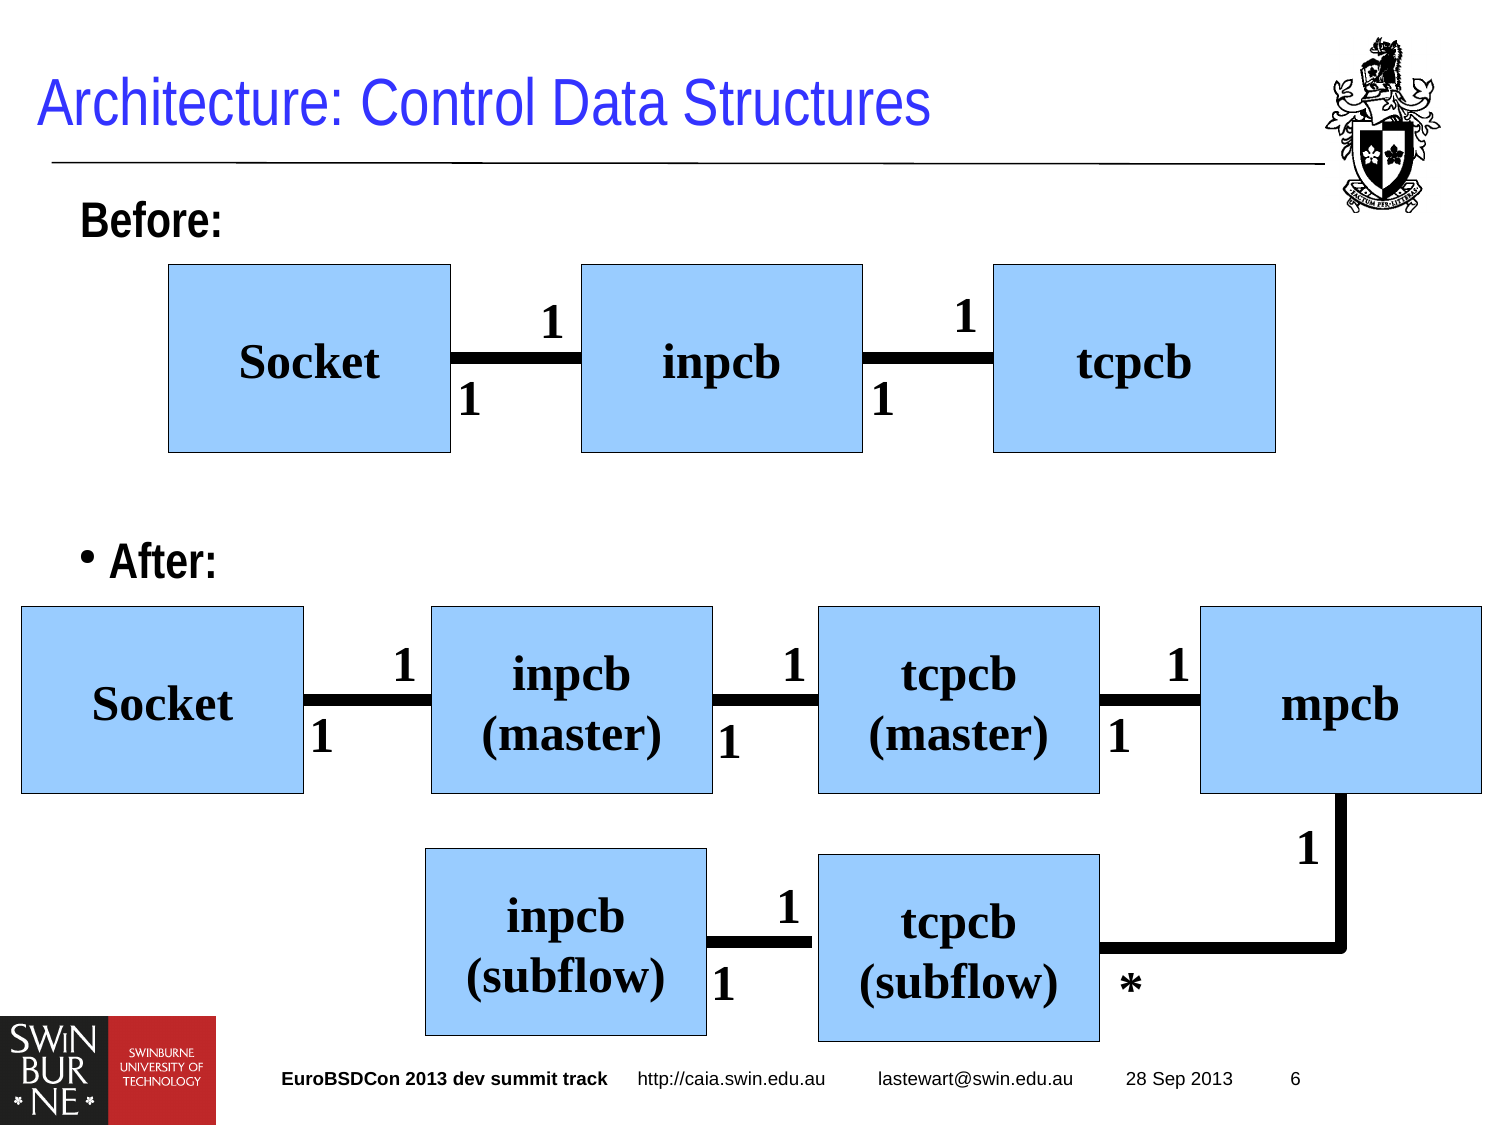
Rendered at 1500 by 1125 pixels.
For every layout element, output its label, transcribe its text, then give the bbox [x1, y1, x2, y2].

text_box inpcb (subflow) [425, 848, 707, 1036]
text_box Socket [168, 264, 451, 453]
text_box 1 [1150, 623, 1206, 699]
text_box mpcb [1200, 606, 1482, 794]
text_box 1 [525, 281, 580, 356]
text_box tcpcb [993, 264, 1276, 453]
text_box inpcb [581, 264, 863, 453]
text_box 1 [938, 275, 994, 351]
text_box 1 [761, 865, 816, 941]
text_box 1 [442, 357, 497, 433]
text_box tcpcb (master) [818, 606, 1100, 794]
text_box 1 [855, 357, 911, 433]
text_box tcpcb (subflow) [818, 854, 1100, 1042]
picture [0, 1016, 216, 1125]
text_box inpcb (master) [431, 606, 713, 794]
text_box 1 [696, 942, 751, 1018]
text_box 1 [1280, 807, 1336, 882]
text_box 1 [702, 700, 757, 776]
text_box 1 [1091, 694, 1147, 770]
text_box Socket [21, 606, 304, 794]
title Architecture: Control Data Structures [37, 58, 1426, 239]
text_box 1 [767, 623, 822, 699]
text_box * [1103, 948, 1159, 1024]
list Before: [33, 187, 638, 300]
picture [1325, 37, 1441, 213]
text_box 1 [377, 623, 432, 699]
list After: [78, 528, 683, 641]
text_box 1 [294, 694, 350, 770]
